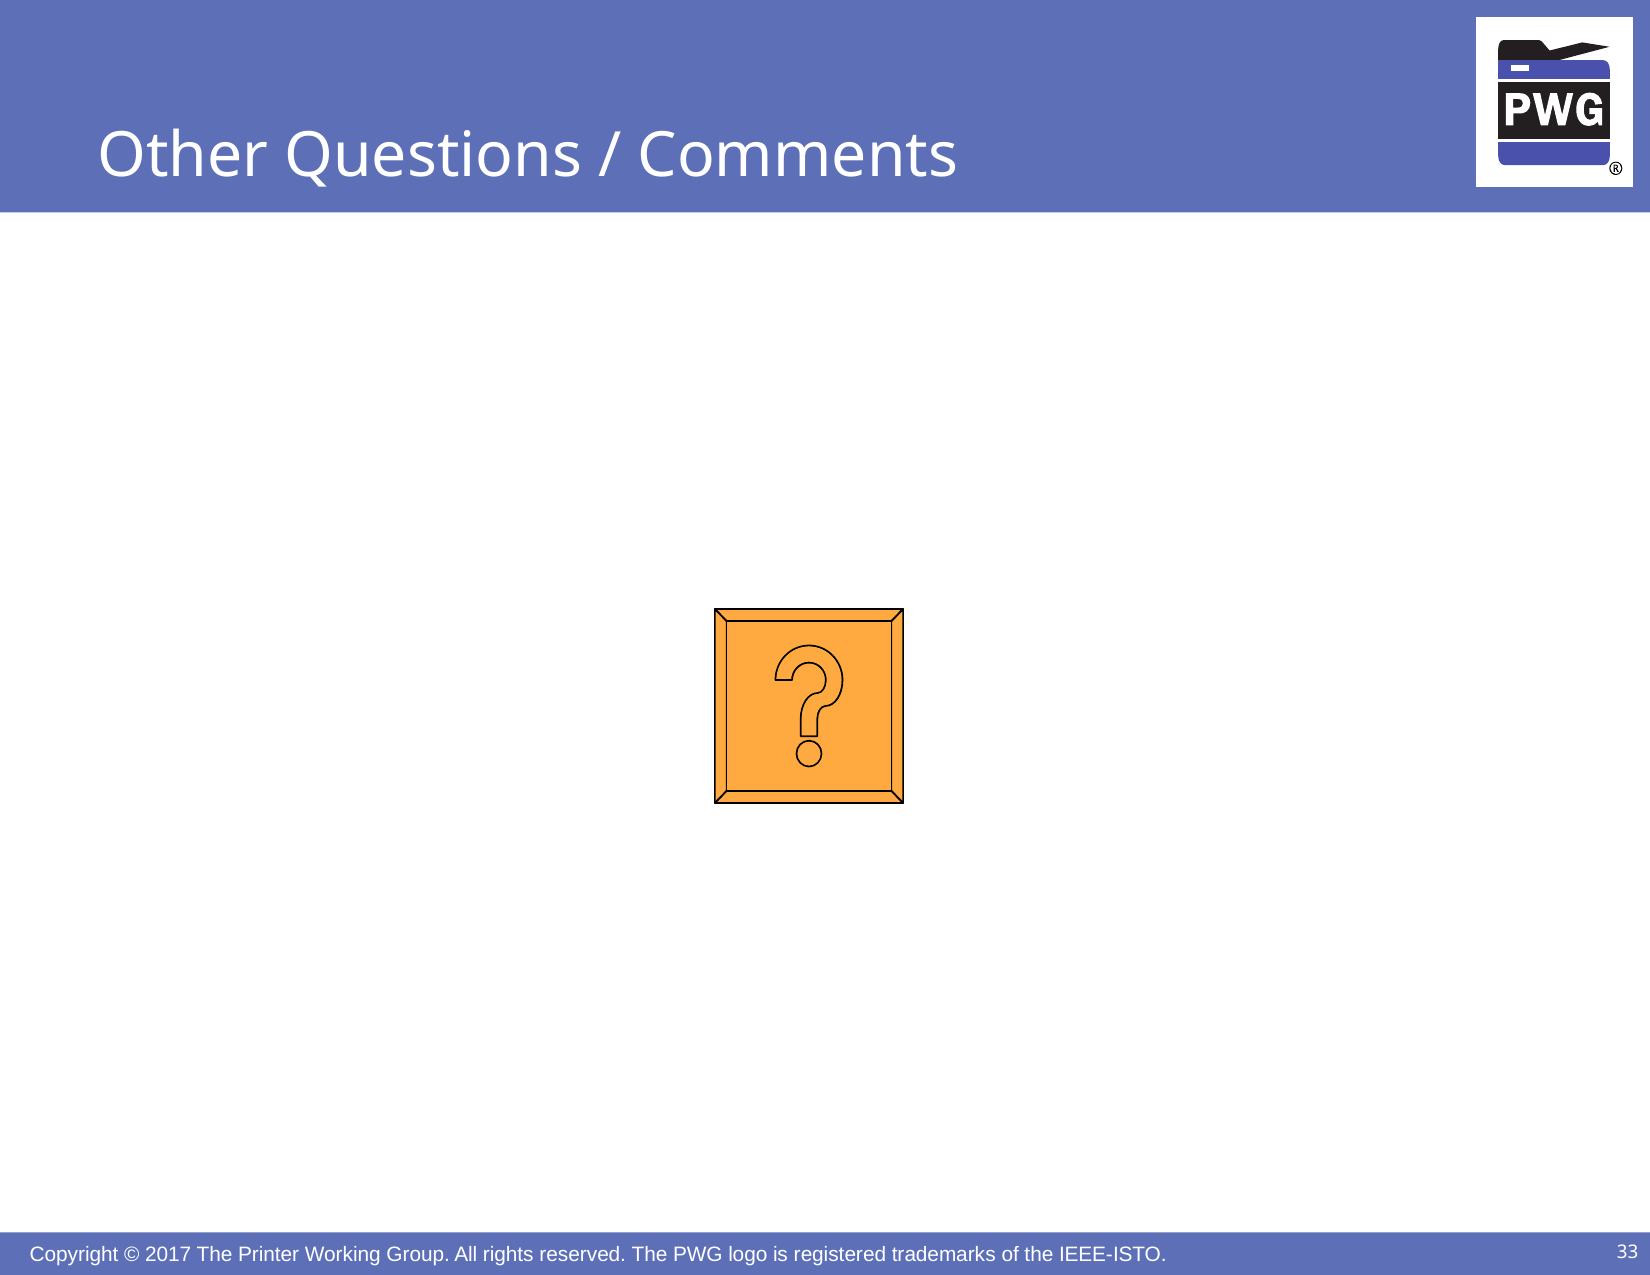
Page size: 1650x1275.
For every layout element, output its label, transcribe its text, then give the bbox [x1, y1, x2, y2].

title Other Questions / Comments [82, 8, 1449, 198]
text_box [714, 609, 904, 803]
